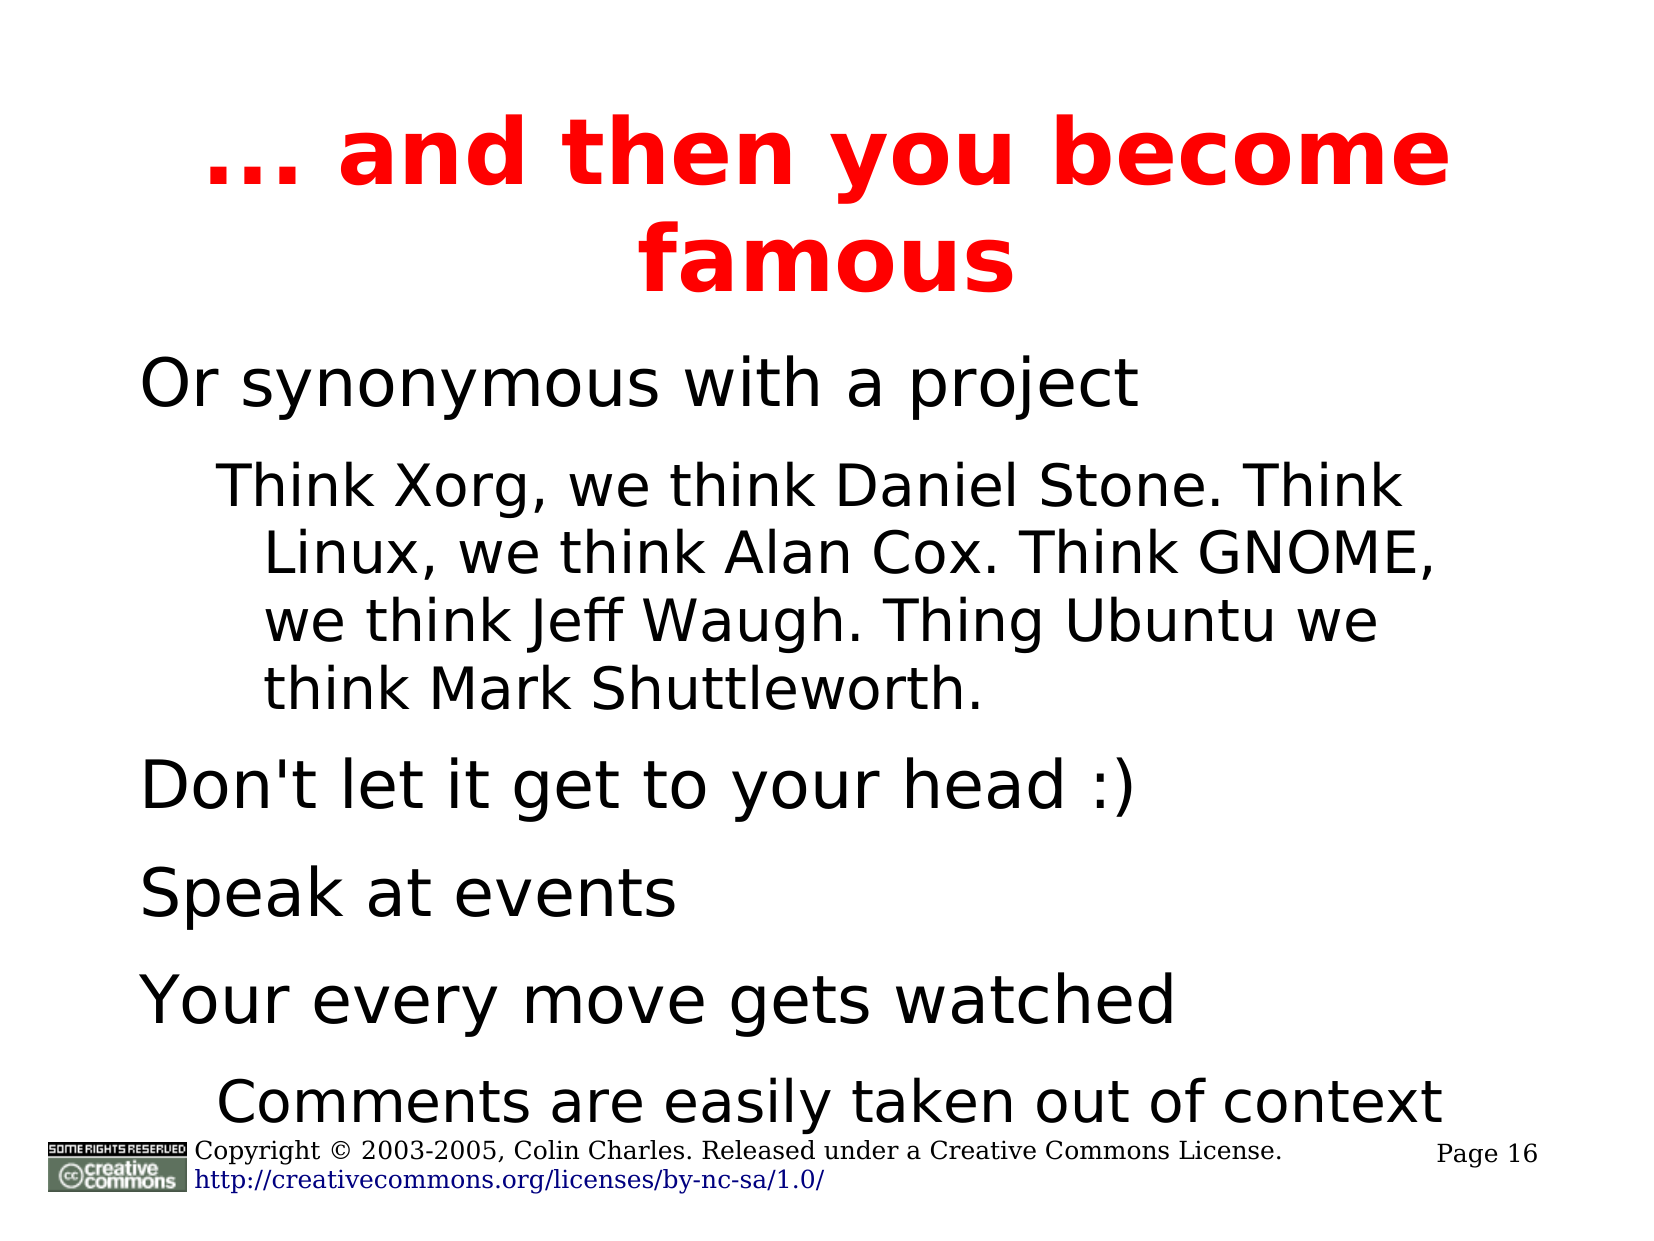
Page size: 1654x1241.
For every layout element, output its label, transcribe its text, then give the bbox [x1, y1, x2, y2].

list Or synonymous with a project Think Xorg, we think Daniel Stone. Think Linux, we think Alan Cox. Think GNOME, we think Jeff Waugh. Thing Ubuntu we think Mark Shuttleworth. Don't let it get to your head :) Speak at events Your every move gets watched Comments are easily taken out of context [121, 344, 1534, 1137]
picture [48, 1142, 187, 1192]
title ... and then you become famous [121, 99, 1534, 314]
